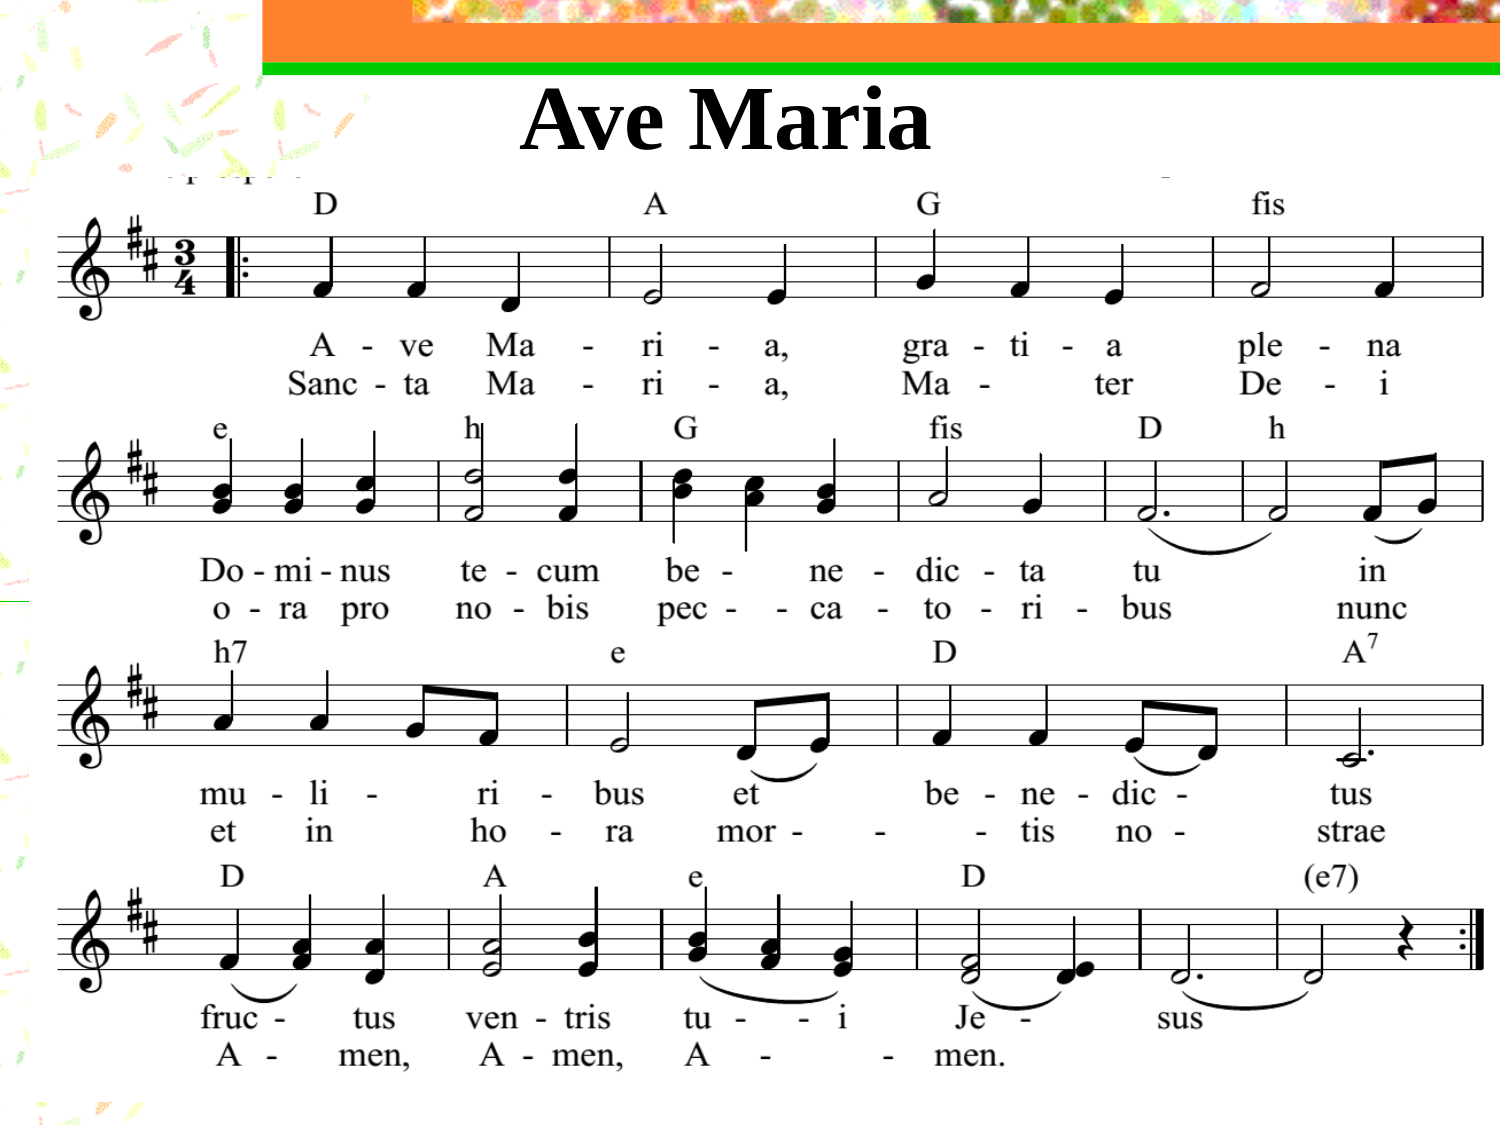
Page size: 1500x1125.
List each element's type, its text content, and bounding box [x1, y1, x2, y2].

picture [412, 0, 1500, 23]
picture [0, 0, 1493, 1125]
title Ave Maria [88, 19, 1364, 177]
